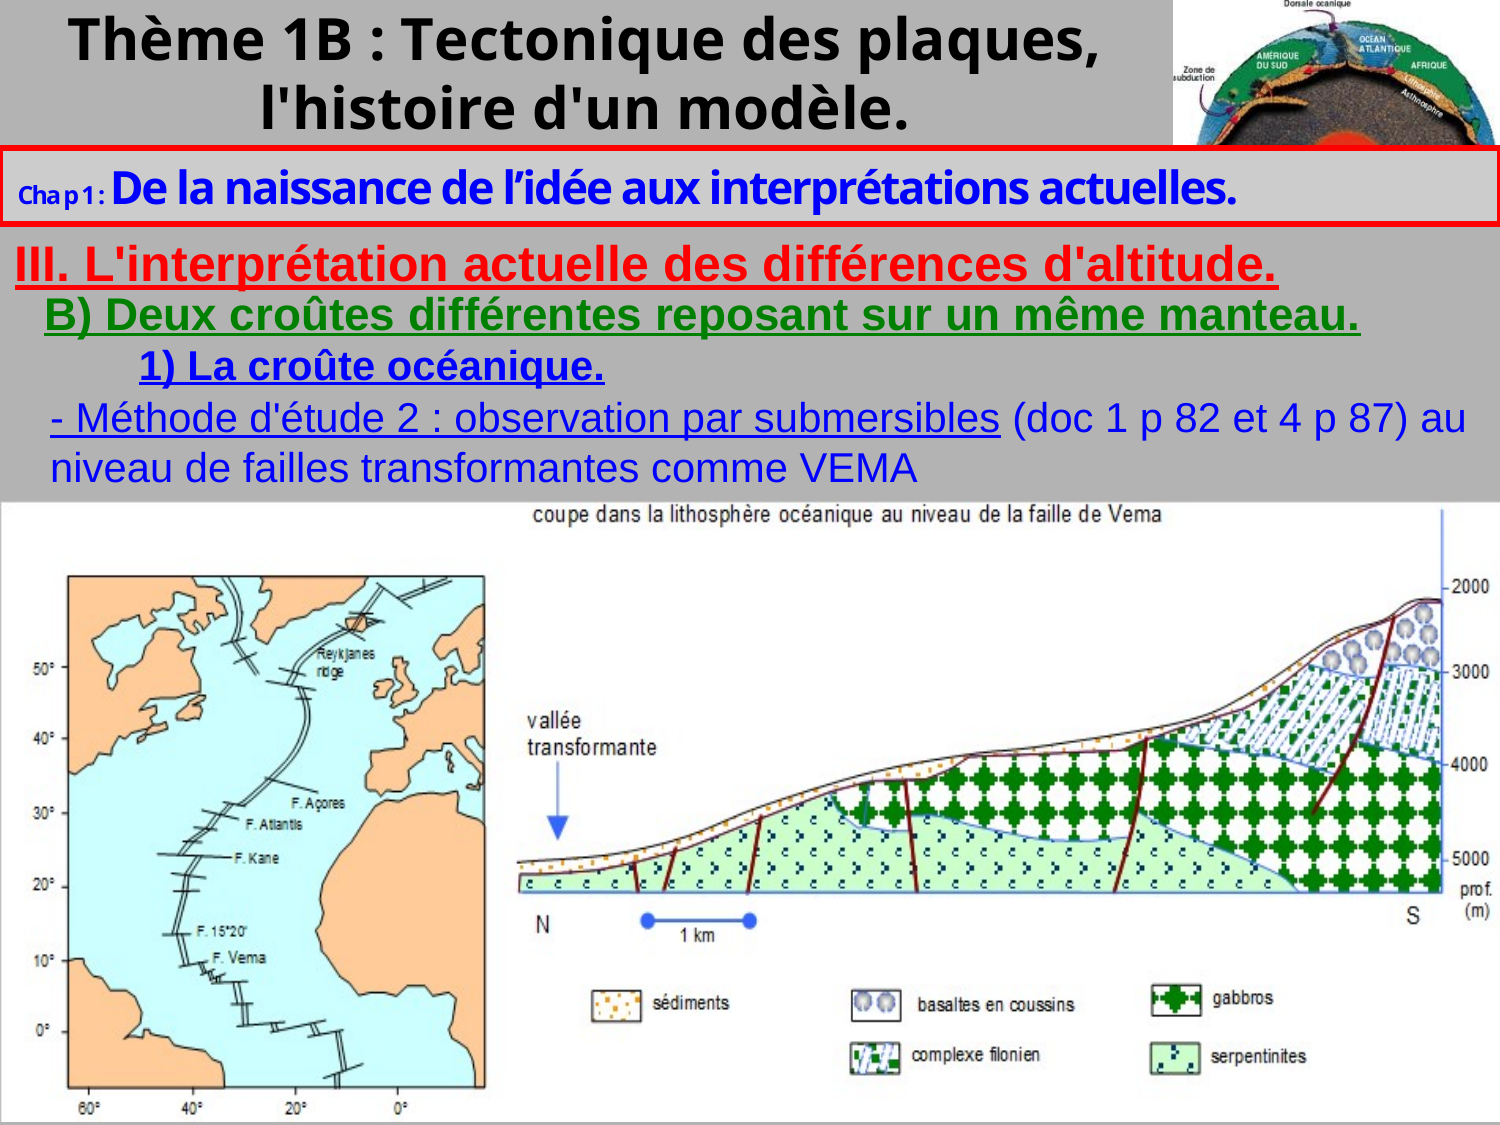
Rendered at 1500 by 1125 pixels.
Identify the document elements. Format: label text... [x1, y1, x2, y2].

text_box III. L'interprétation actuelle des différences d'altitude. [0, 224, 1418, 300]
picture [1173, 0, 1500, 147]
text_box 1) La croûte océanique. [124, 348, 1500, 383]
picture [0, 501, 1500, 1123]
text_box Thème 1B : Tectonique des plaques, l'histoire d'un modèle. [0, 0, 1173, 147]
text_box - Méthode d'étude 2 : observation par submersibles (doc 1 p 82 et 4 p 87) au niveau de failles transformantes comme VEMA [35, 383, 1500, 499]
text_box B) Deux croûtes différentes reposant sur un même manteau. [29, 277, 1500, 348]
text_box Cha p 1 : De la naissance de l’idée aux interprétations actuelles. [0, 147, 1500, 224]
